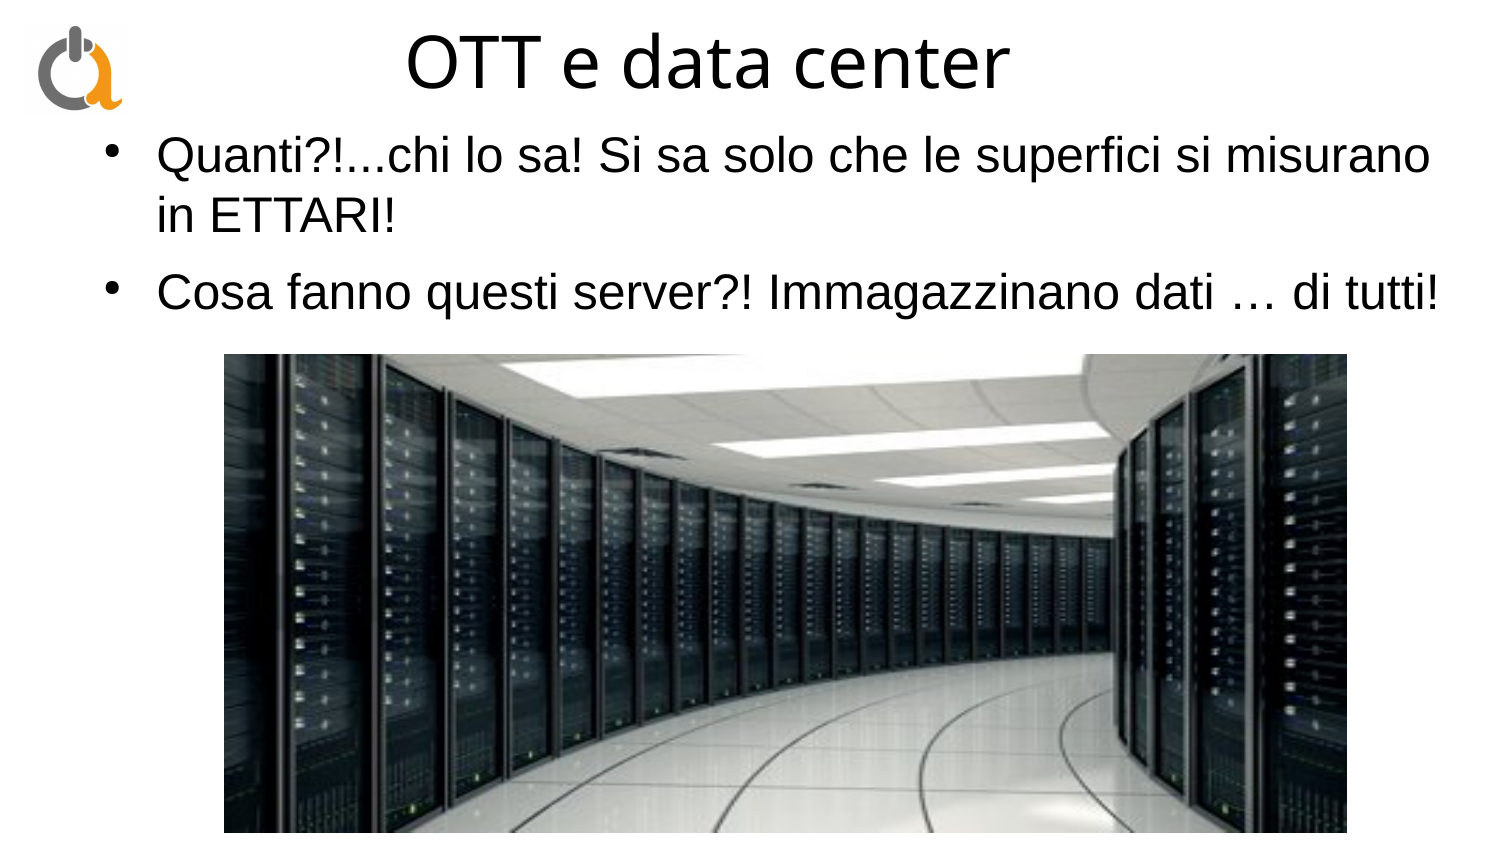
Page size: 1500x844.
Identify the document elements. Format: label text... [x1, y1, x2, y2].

list Quanti?!...chi lo sa! Si sa solo che le superfici si misurano in ETTARI! Cosa fanno questi server?! Immagazzinano dati … di tutti! [70, 114, 1465, 378]
picture [224, 354, 1347, 833]
picture [23, 23, 129, 116]
title OTT e data center [354, 11, 1276, 108]
